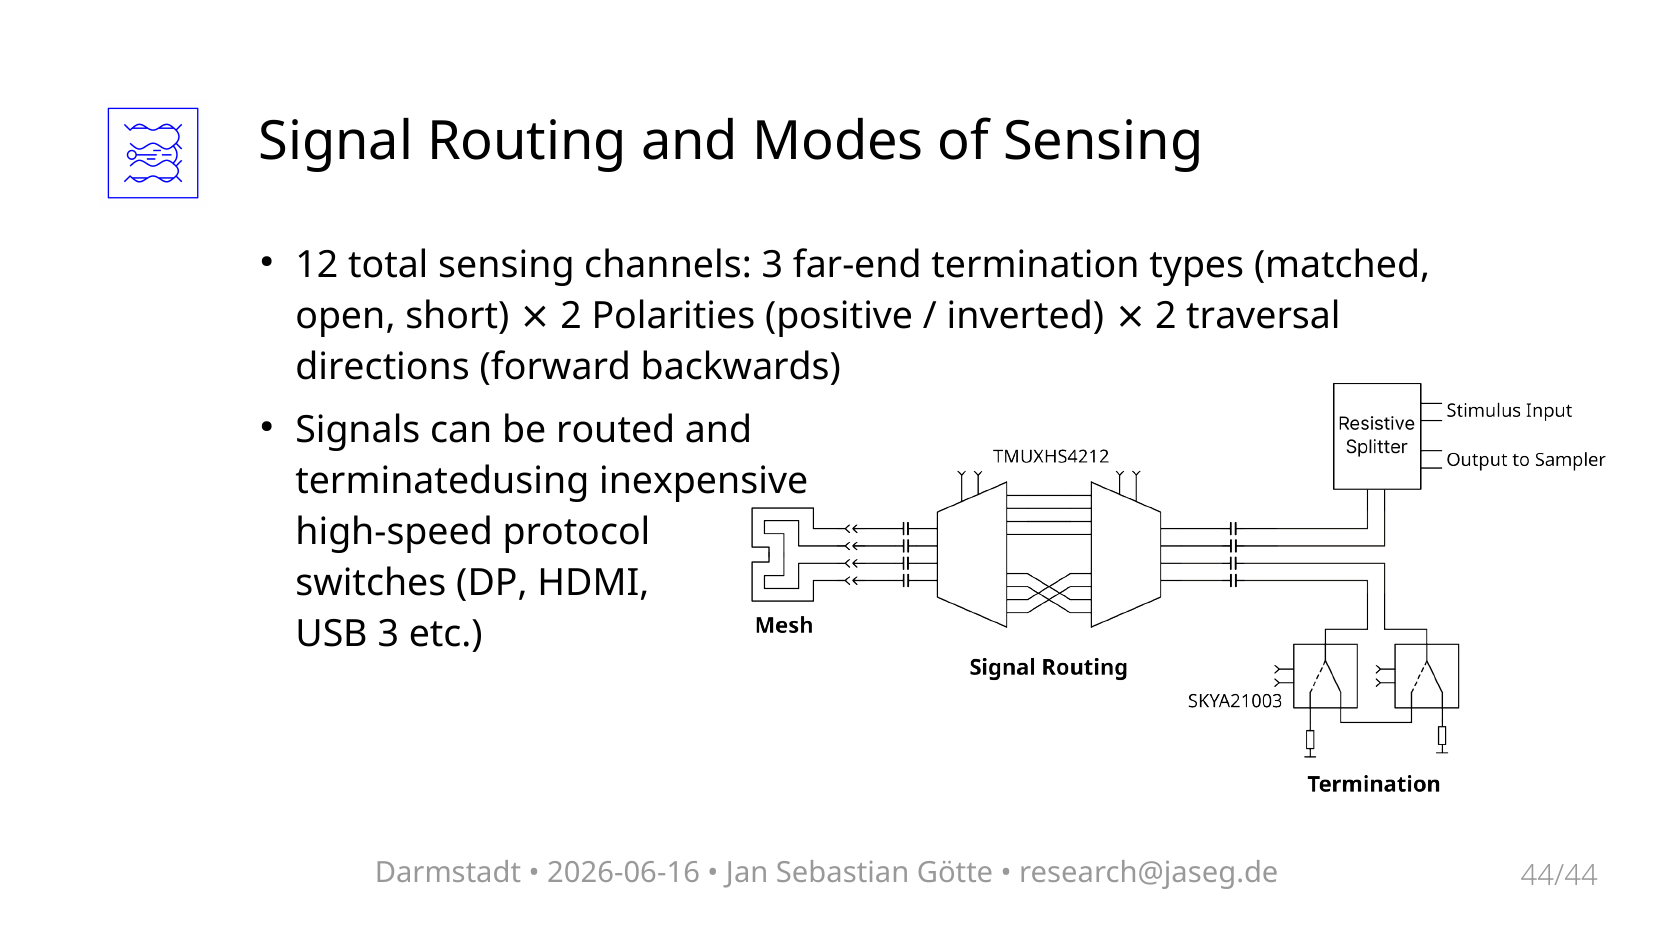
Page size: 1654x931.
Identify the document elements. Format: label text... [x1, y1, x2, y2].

picture [716, 357, 1623, 824]
picture [99, 99, 207, 207]
text_box 12 total sensing channels: 3 far-end termination types (matched, open, short) ⨯ 2 Polarities (positive / inverted) ⨯ 2 traversal directions (forward backwards) Signals can be routed and terminatedusing inexpensive high-speed protocol switches (DP, HDMI, USB 3 etc.) [260, 237, 1471, 724]
text_box Signal Routing and Modes of Sensing [243, 93, 1543, 213]
